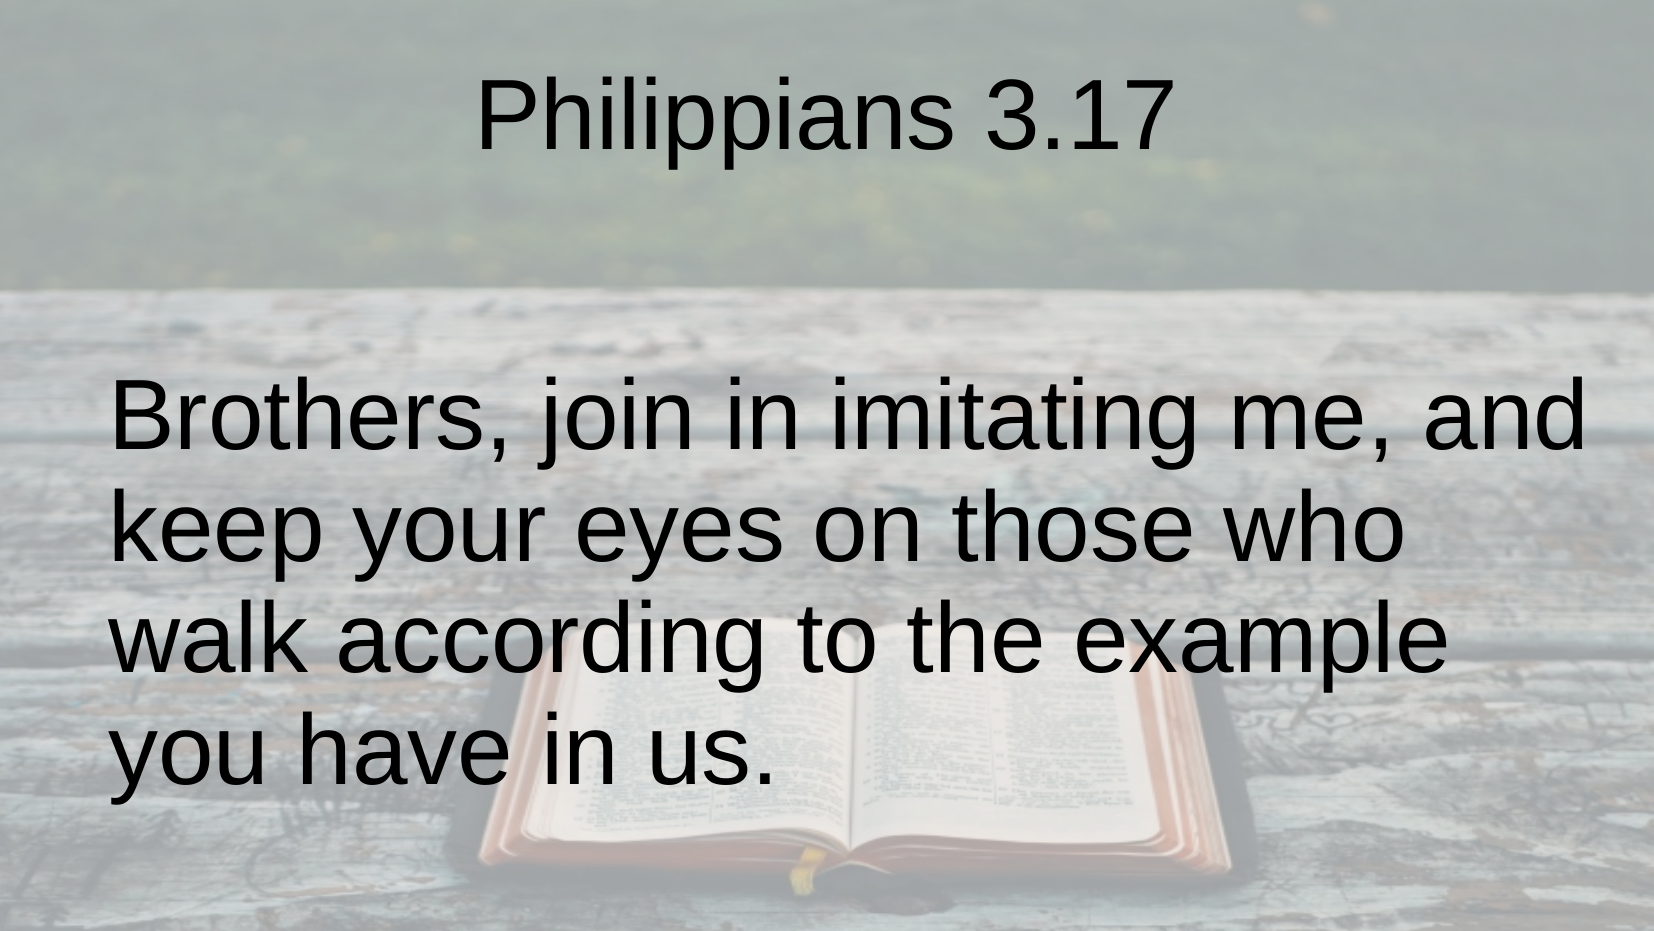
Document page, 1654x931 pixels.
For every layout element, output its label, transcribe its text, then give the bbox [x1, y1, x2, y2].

list Brothers, join in imitating me, and keep your eyes on those who walk according to the example you have in us. [37, 217, 1613, 901]
title Philippians 3.17 [82, 37, 1571, 193]
picture [0, 0, 1654, 931]
